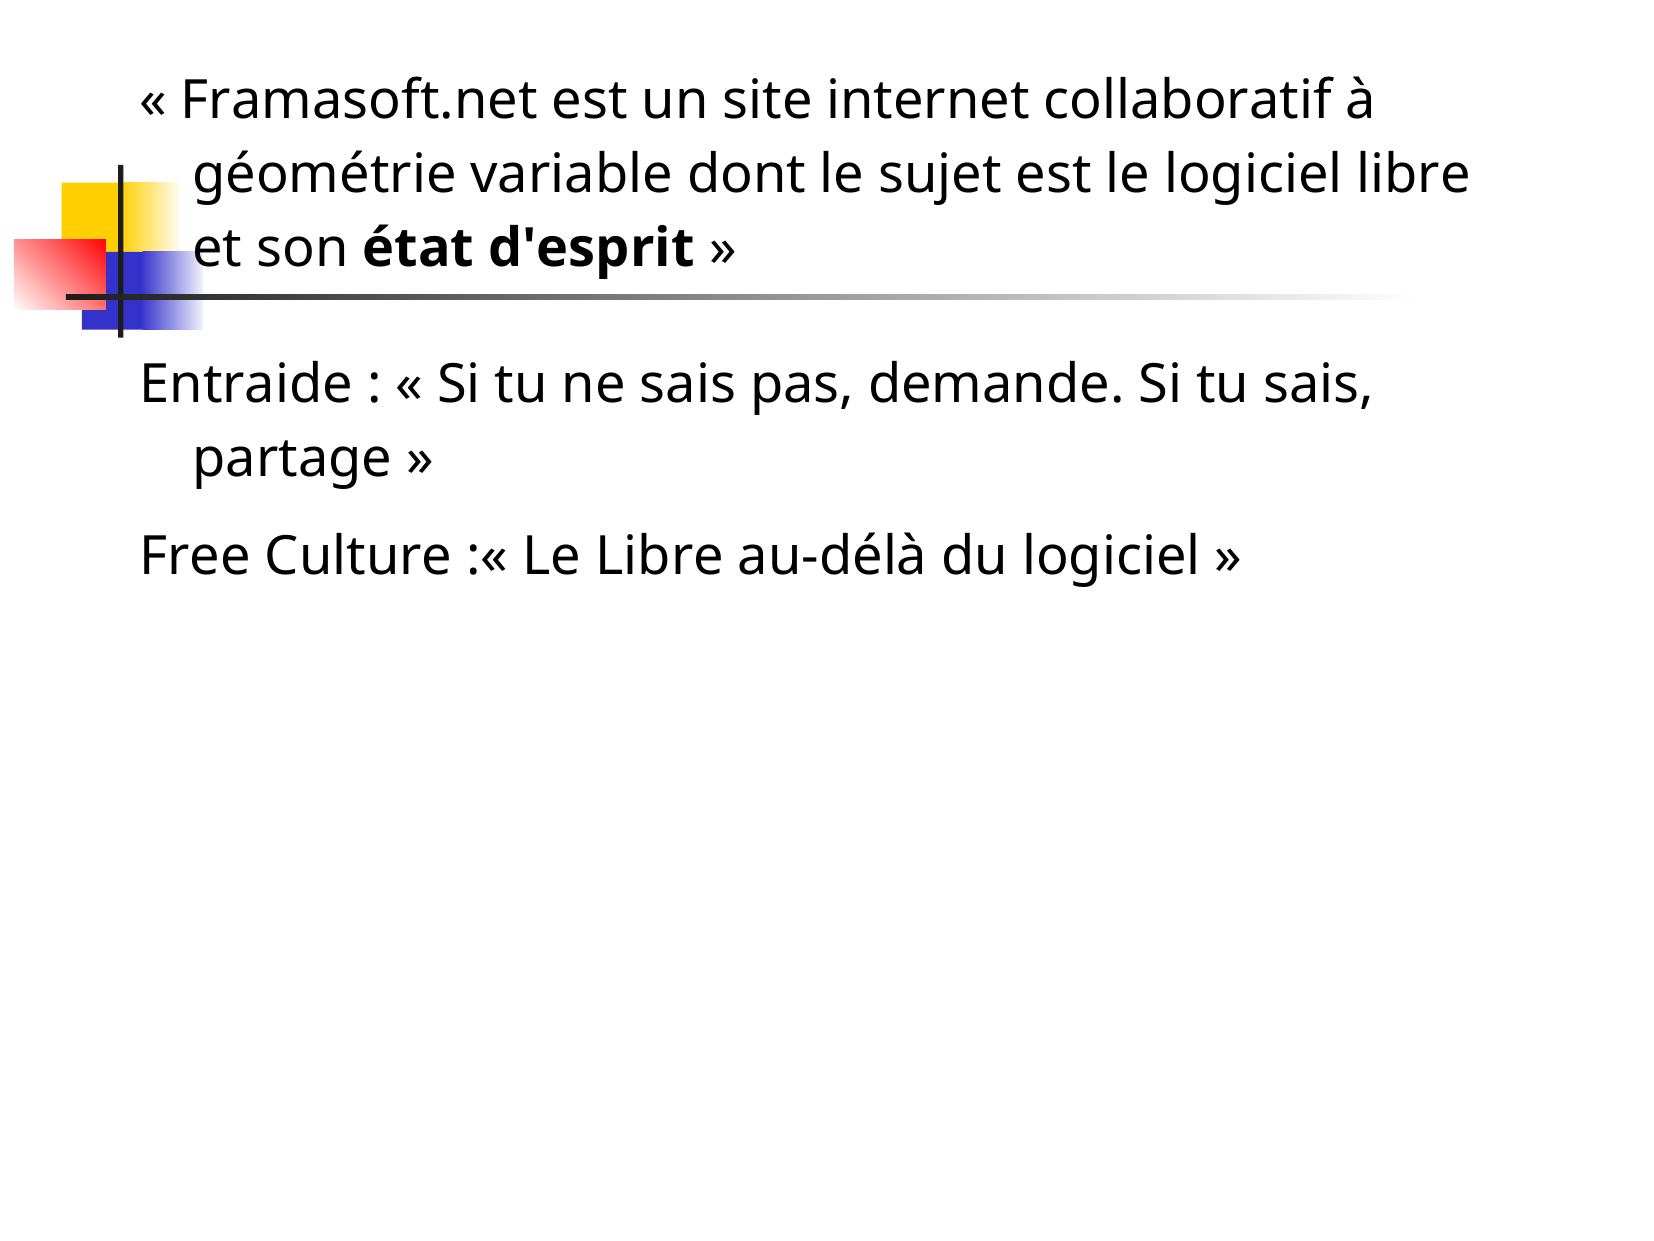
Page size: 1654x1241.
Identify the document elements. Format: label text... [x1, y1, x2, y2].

list Entraide : « Si tu ne sais pas, demande. Si tu sais, partage » Free Culture :« Le Libre au-délà du logiciel » [121, 344, 1534, 1127]
title « Framasoft.net est un site internet collaboratif à géométrie variable dont le sujet est le logiciel libre et son état d'esprit » [121, 67, 1534, 275]
